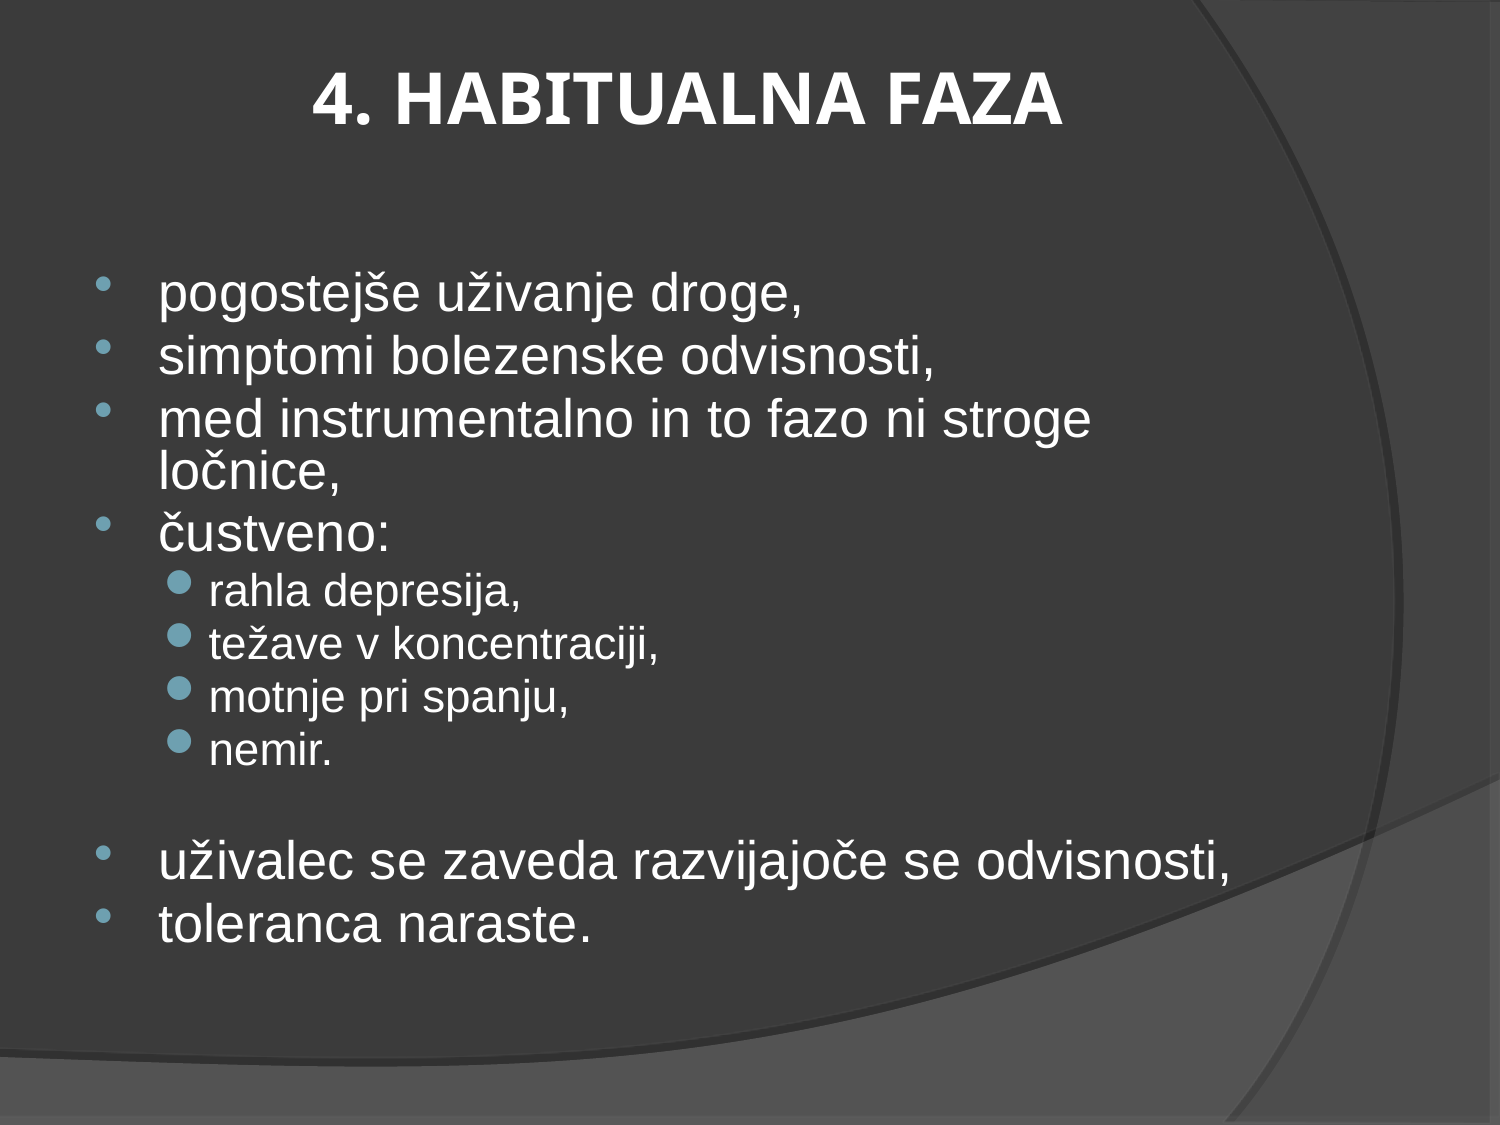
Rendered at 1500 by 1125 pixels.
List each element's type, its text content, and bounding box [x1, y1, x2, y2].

list pogostejše uživanje droge, simptomi bolezenske odvisnosti, med instrumentalno in to fazo ni stroge ločnice, čustveno: rahla depresija, težave v koncentraciji, motnje pri spanju, nemir. uživalec se zaveda razvijajoče se odvisnosti, toleranca naraste. [75, 262, 1300, 1005]
title 4. HABITUALNA FAZA [75, 45, 1300, 233]
